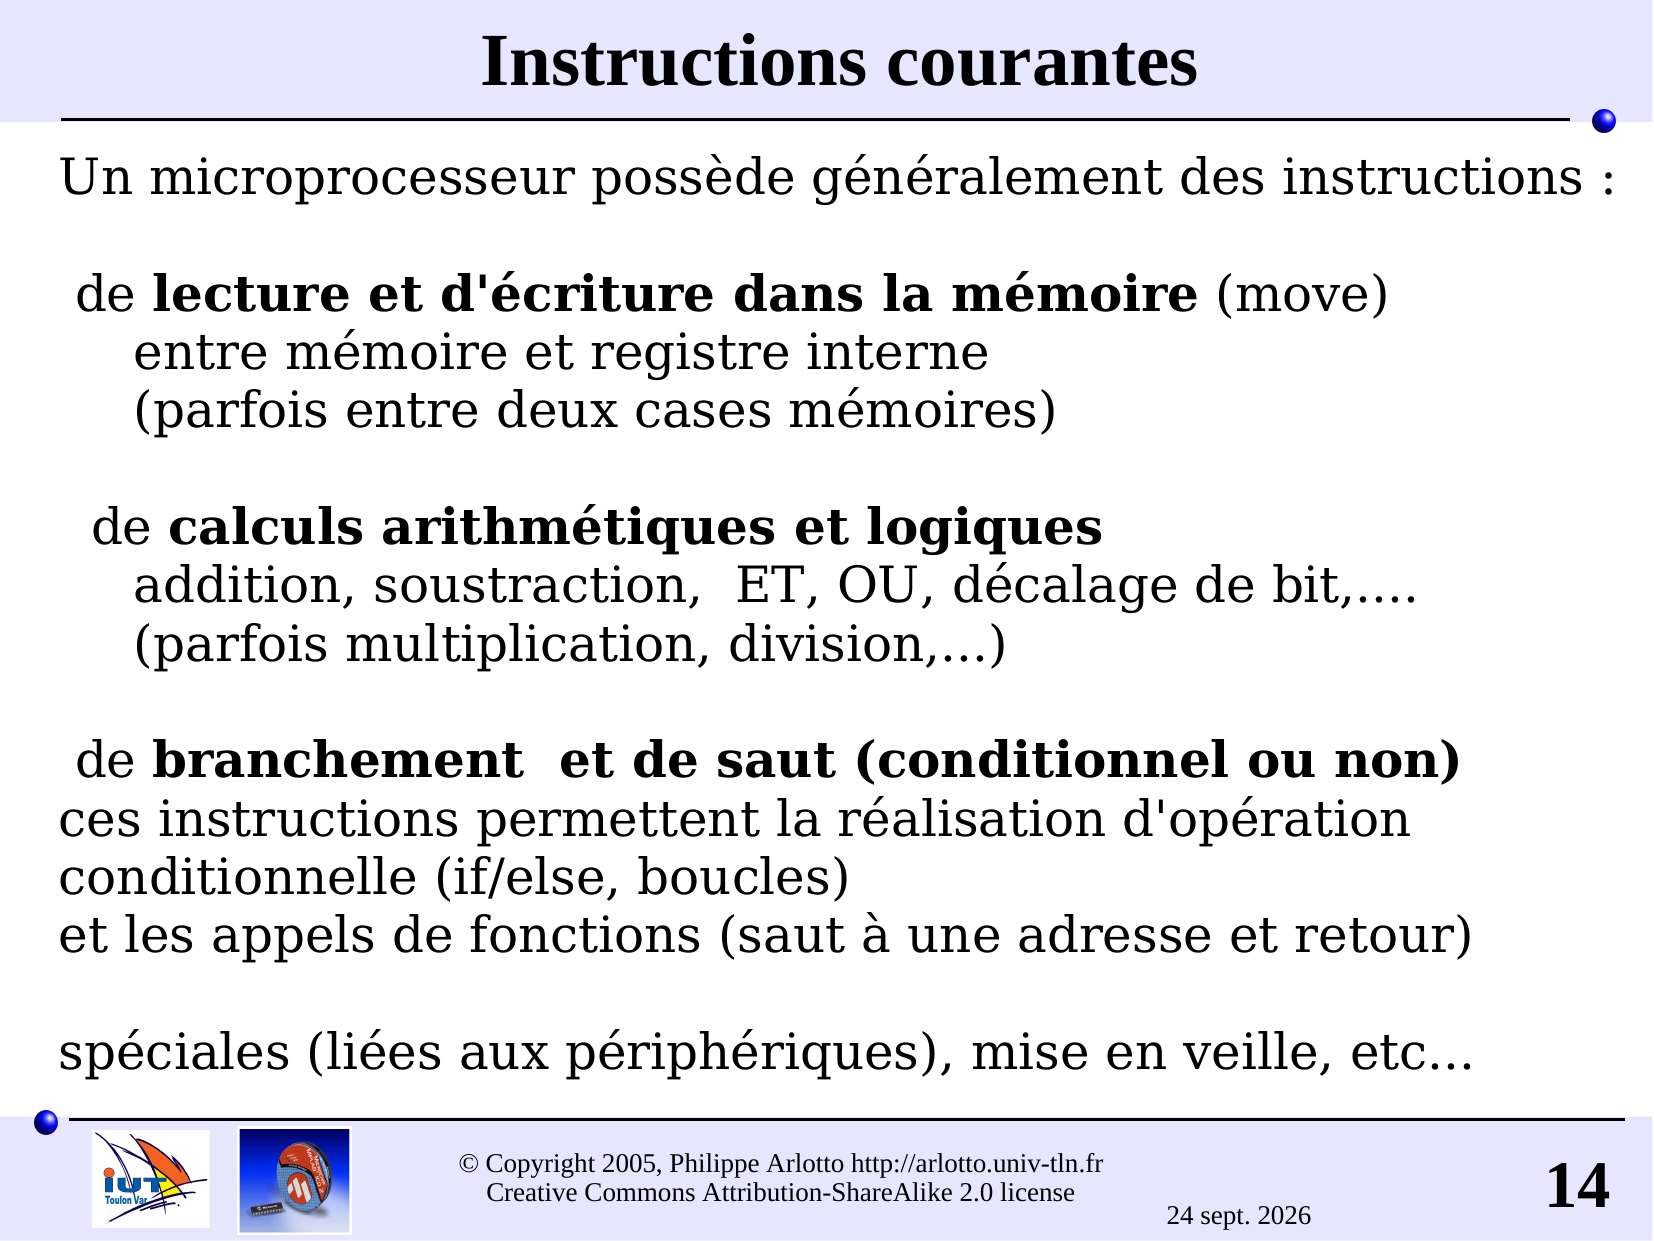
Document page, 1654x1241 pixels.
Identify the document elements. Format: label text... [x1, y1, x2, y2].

title Instructions courantes [95, 14, 1585, 107]
text_box Un microprocesseur possède généralement des instructions : de lecture et d'écriture dans la mémoire (move) entre mémoire et registre interne (parfois entre deux cases mémoires) de calculs arithmétiques et logiques addition, soustraction, ET, OU, décalage de bit,.... (parfois multiplication, division,...) de branchement et de saut (conditionnel ou non) ces instructions permettent la réalisation d'opération conditionnelle (if/else, boucles) et les appels de fonctions (saut à une adresse et retour) spéciales (liées aux périphériques), mise en veille, etc... [59, 147, 1619, 1140]
picture [237, 1140, 352, 1235]
